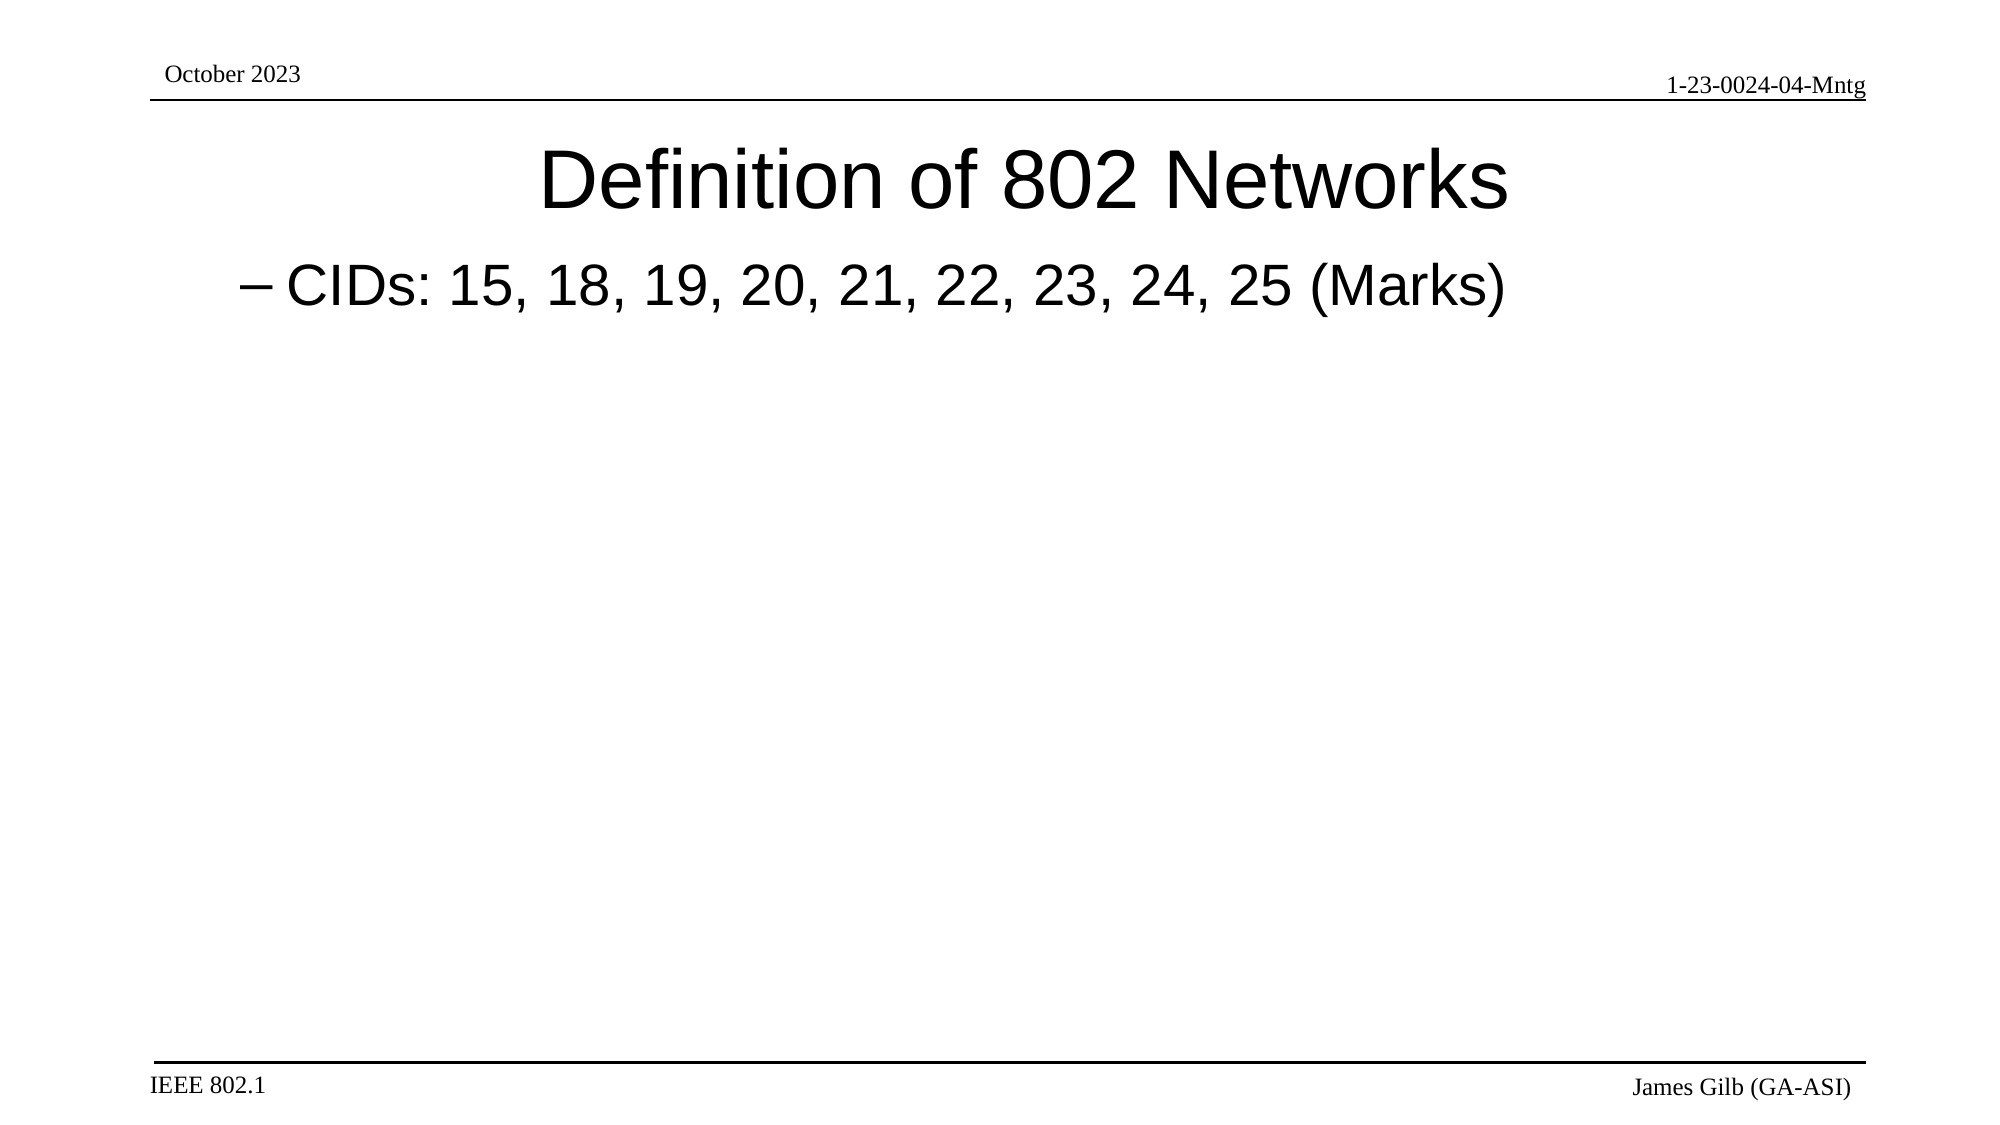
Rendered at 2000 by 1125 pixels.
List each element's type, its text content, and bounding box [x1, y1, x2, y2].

list CIDs: 15, 18, 19, 20, 21, 22, 23, 24, 25 (Marks) [149, 239, 1900, 1051]
title Definition of 802 Networks [149, 112, 1900, 238]
